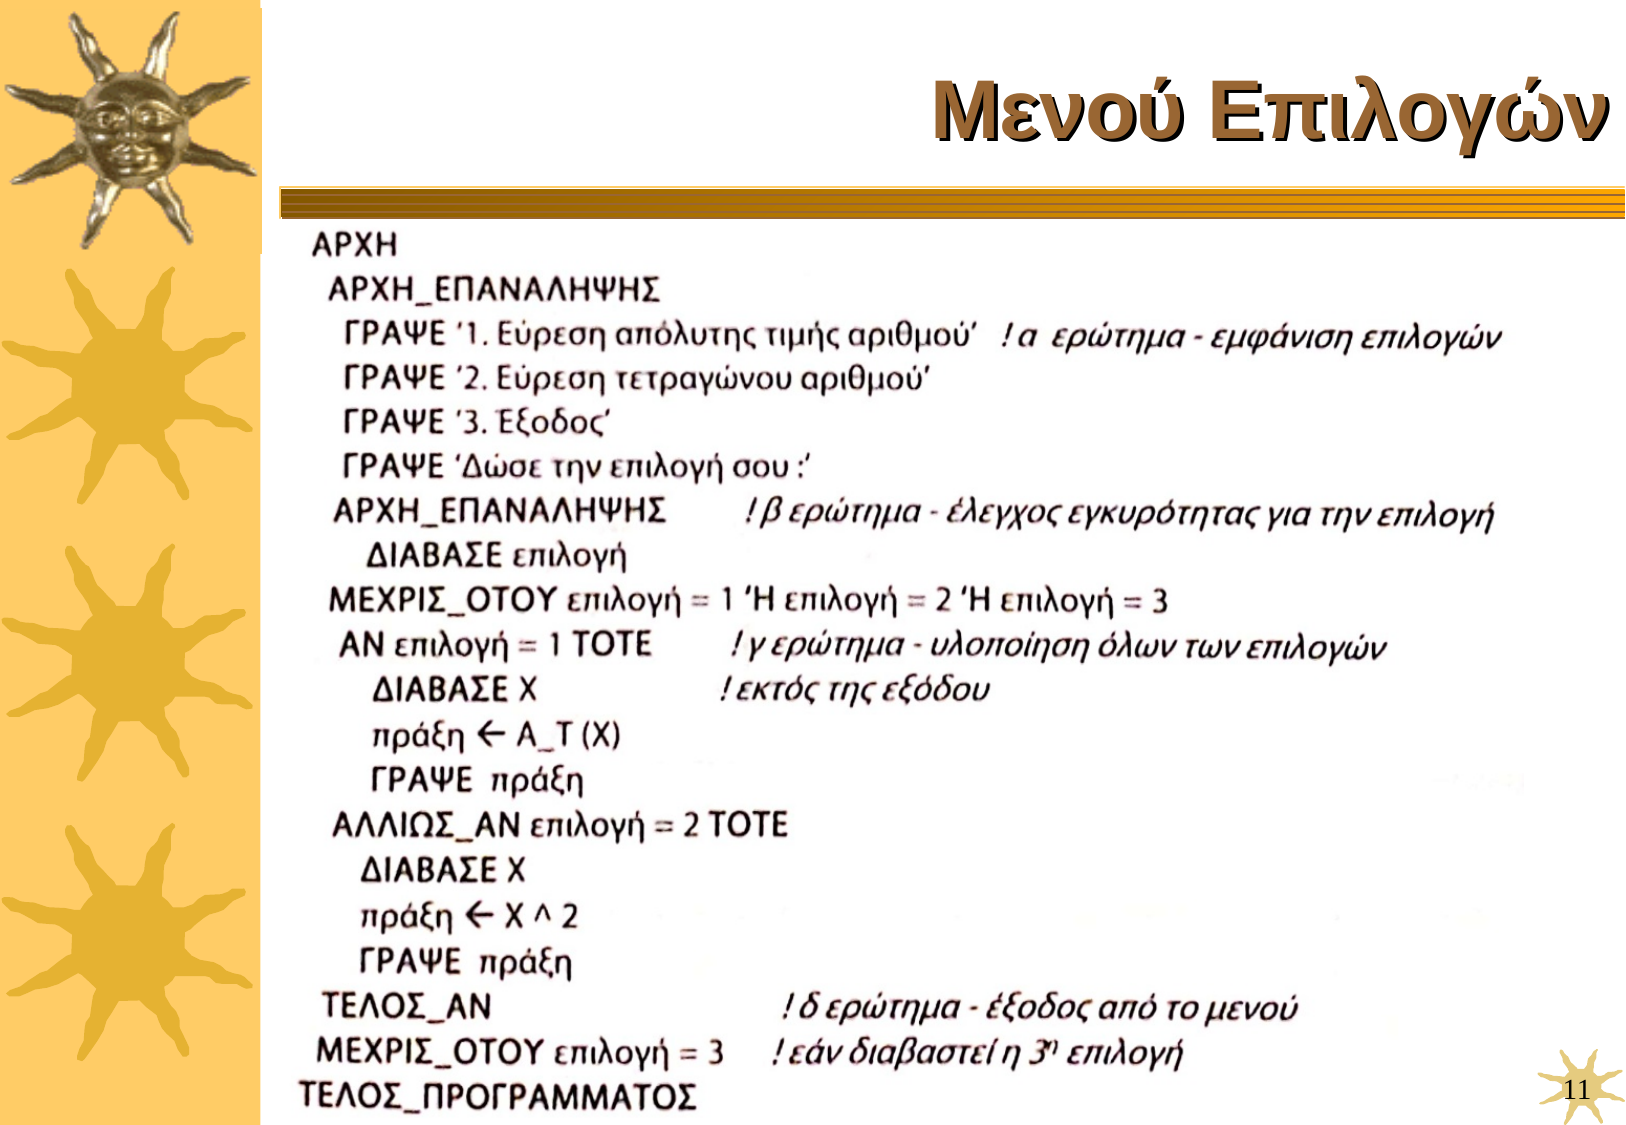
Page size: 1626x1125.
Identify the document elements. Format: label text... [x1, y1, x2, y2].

picture [1, 163, 262, 254]
picture [289, 219, 1524, 1125]
text_box Μενού Επιλογών [0, 0, 1625, 163]
